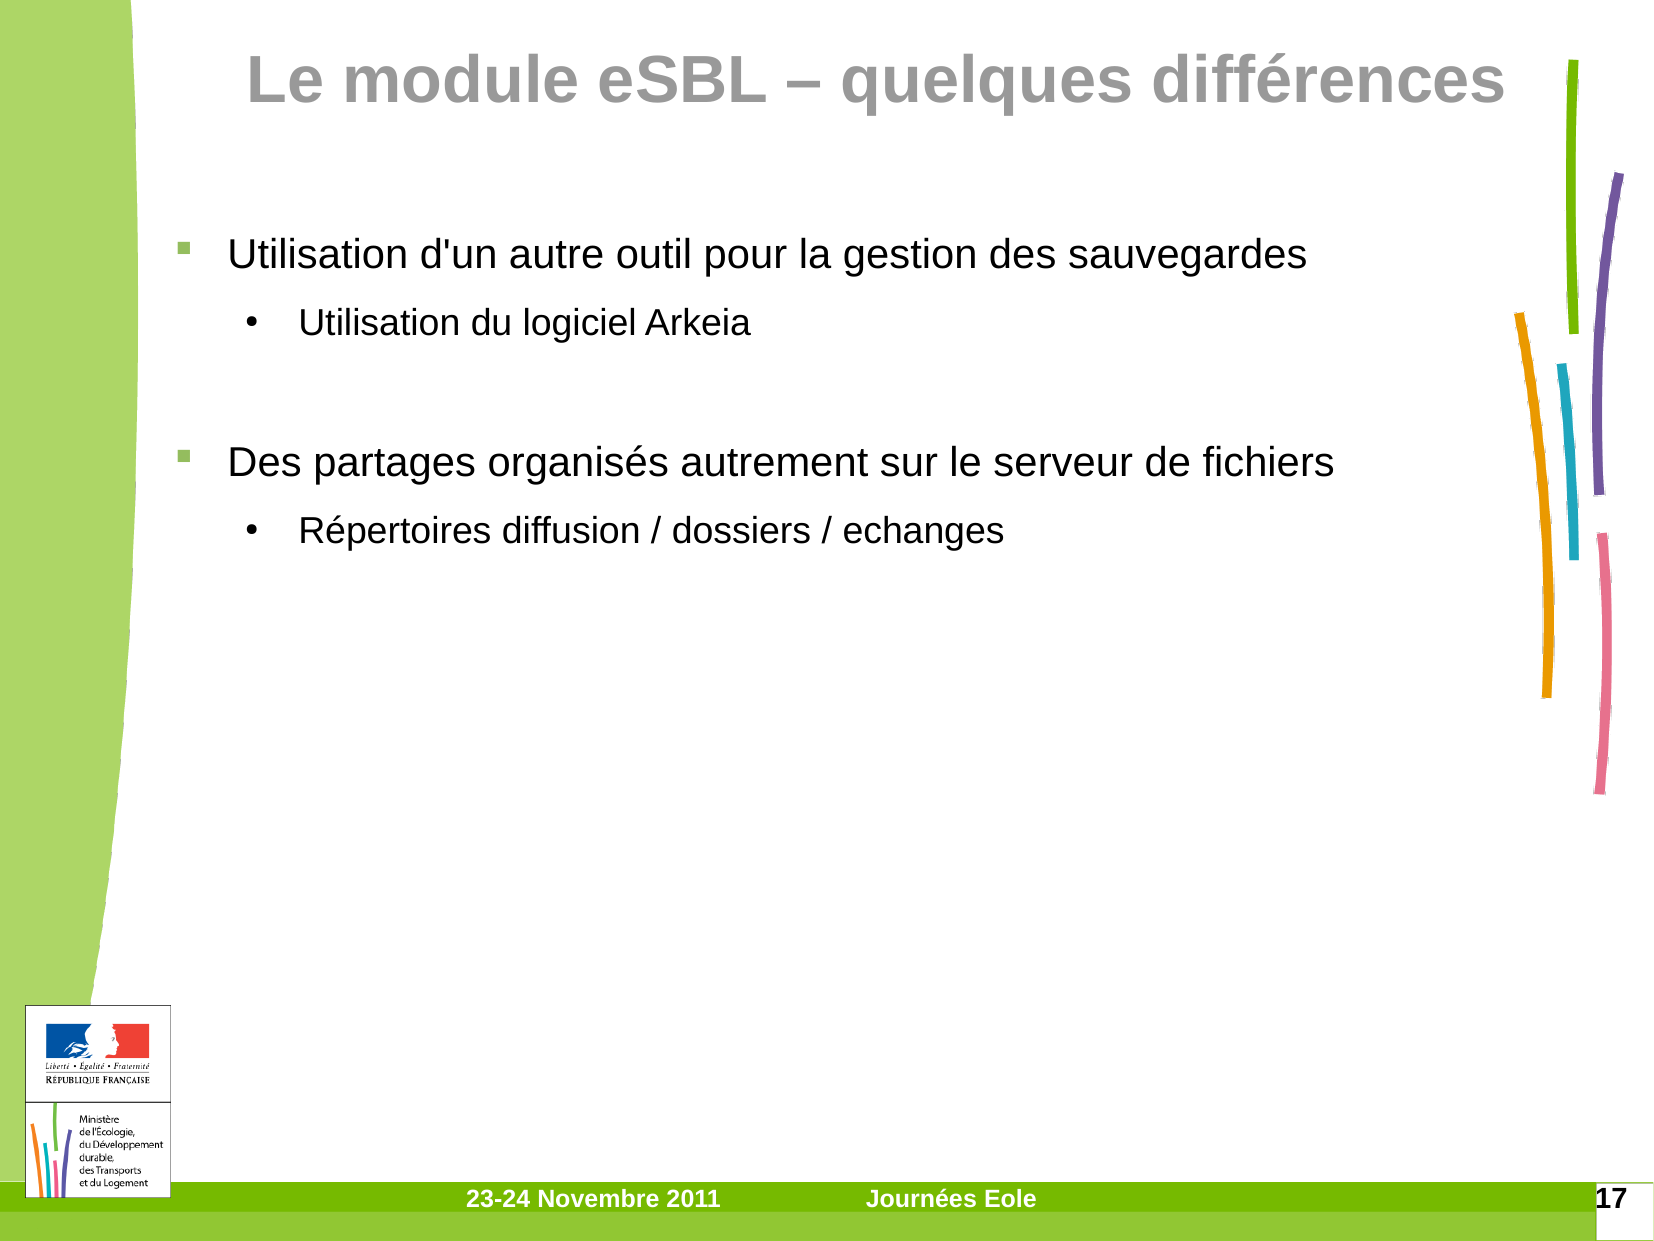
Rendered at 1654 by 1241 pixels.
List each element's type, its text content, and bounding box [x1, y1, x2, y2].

title Le module eSBL – quelques différences [133, 0, 1622, 159]
list Utilisation d'un autre outil pour la gestion des sauvegardes Utilisation du logiciel Arkeia Des partages organisés autrement sur le serveur de fichiers Répertoires diffusion / dossiers / echanges [156, 230, 1486, 1050]
picture [0, 0, 1654, 1241]
